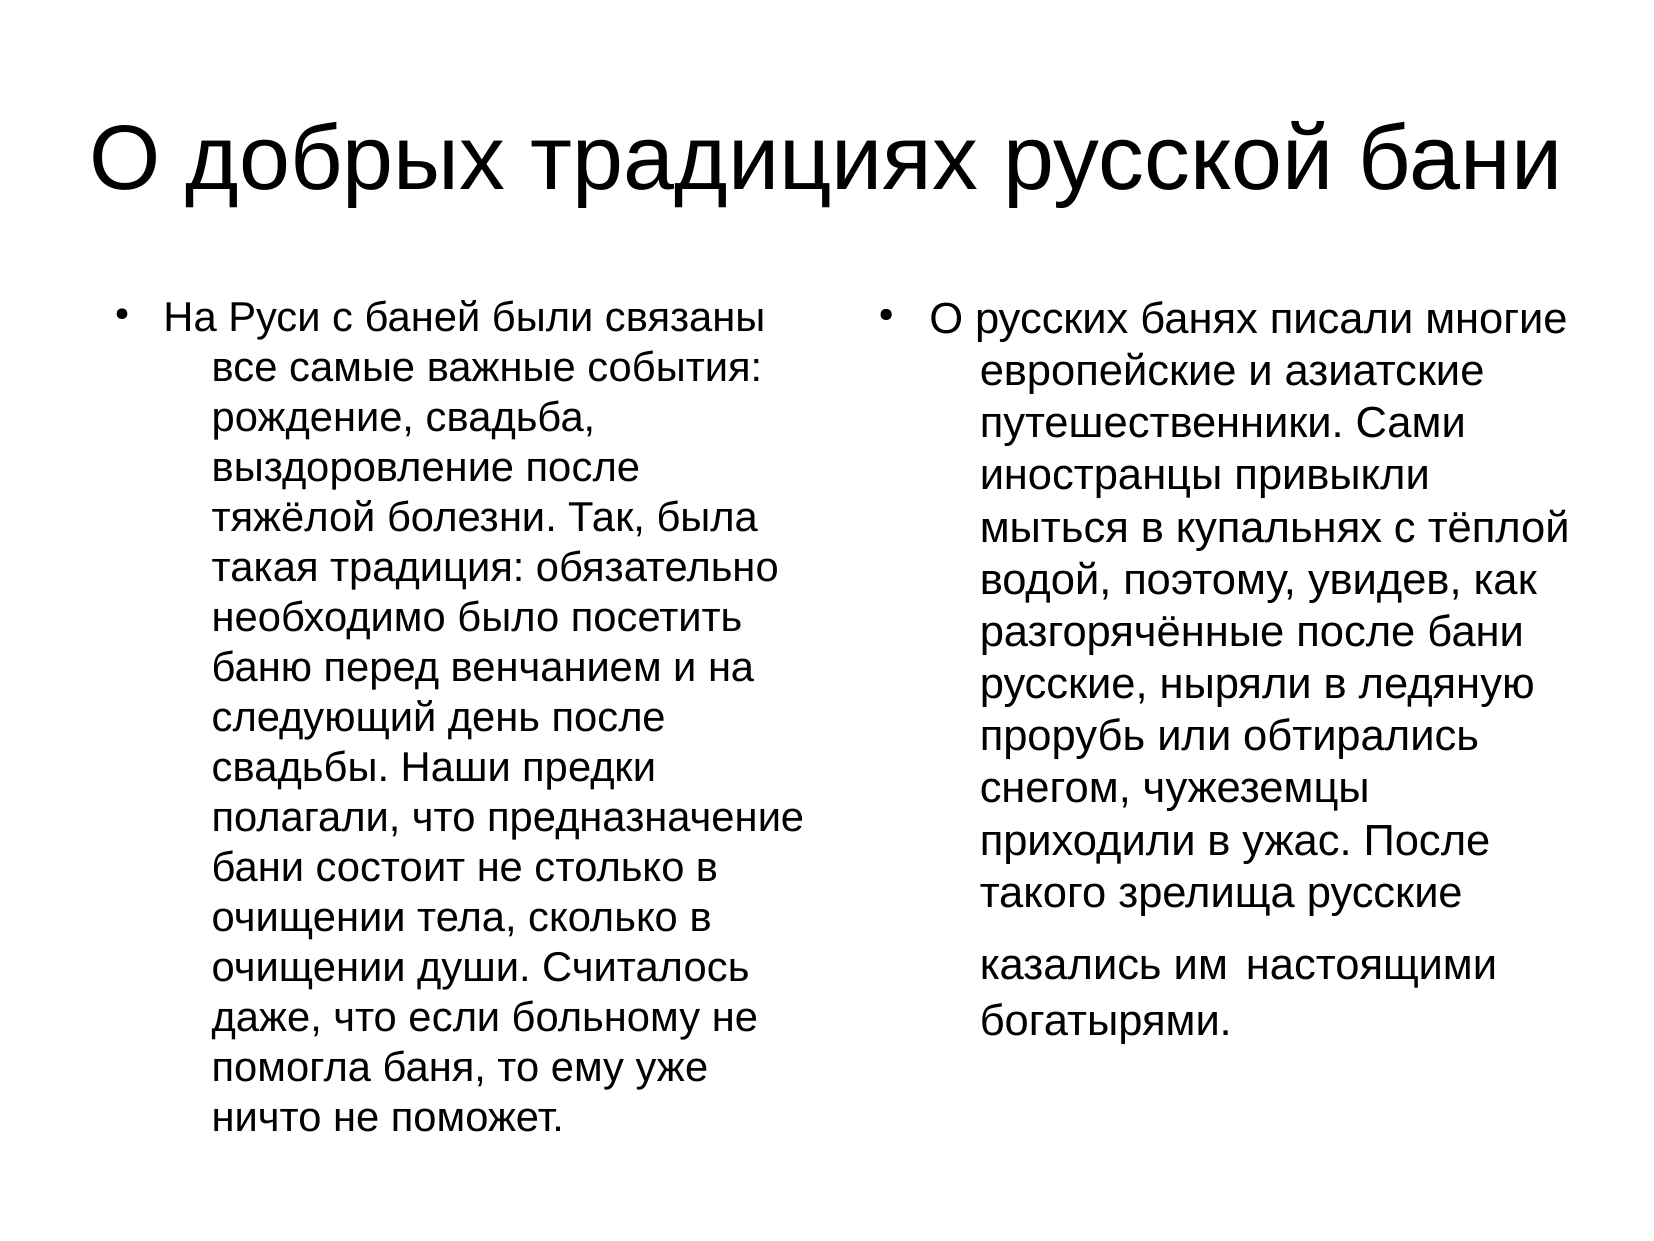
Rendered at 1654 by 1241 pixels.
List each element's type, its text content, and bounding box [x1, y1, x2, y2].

list На Руси с баней были связаны все самые важные события: рождение, свадьба, выздоровление после тяжёлой болезни. Так, была такая традиция: обязательно необходимо было посетить баню перед венчанием и на следующий день после свадьбы. Наши предки полагали, что предназначение бани состоит не столько в очищении тела, сколько в очищении души. Считалось даже, что если больному не помогла баня, то ему уже ничто не поможет. [82, 290, 809, 1158]
list О русских банях писали многие европейские и азиатские путешественники. Сами иностранцы привыкли мыться в купальнях с тёплой водой, поэтому, увидев, как разгорячённые после бани русские, ныряли в ледяную прорубь или обтирались снегом, чужеземцы приходили в ужас. После такого зрелища русские казались им настоящими богатырями. [845, 290, 1572, 1109]
title О добрых традициях русской бани [82, 49, 1571, 257]
